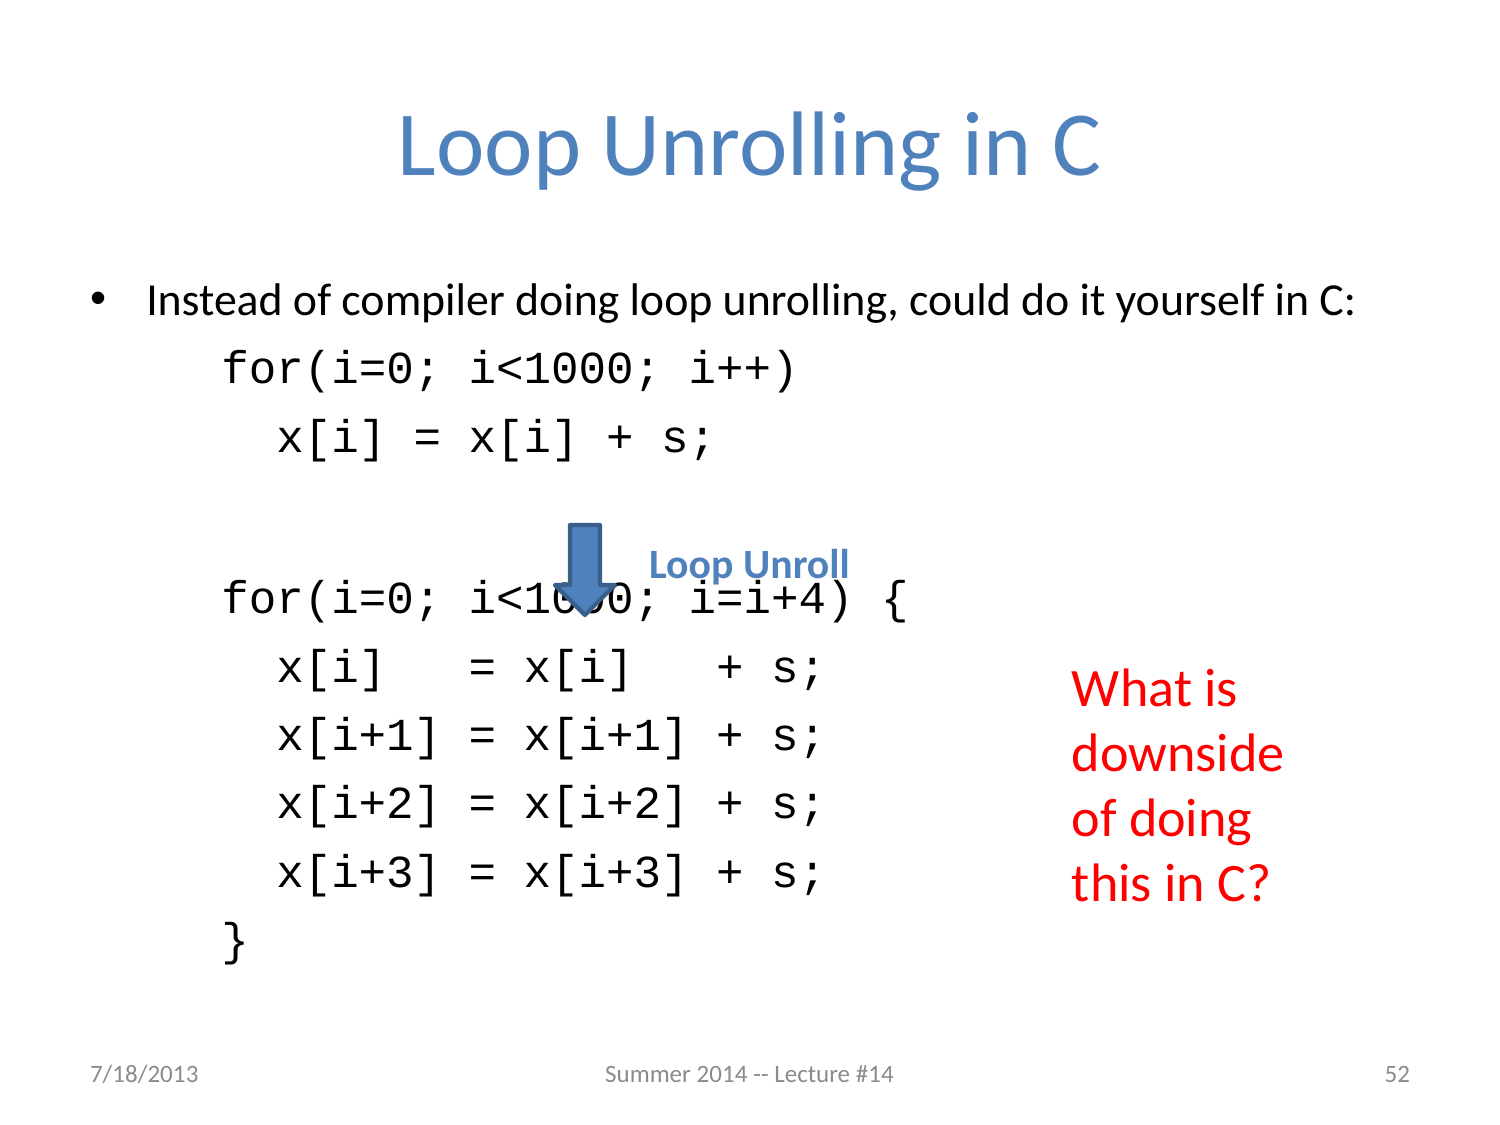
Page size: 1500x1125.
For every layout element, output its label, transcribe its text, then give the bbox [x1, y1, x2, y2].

text_box What is downside of doing this in C? [1057, 644, 1301, 920]
slide_number <number> [1074, 1042, 1425, 1103]
footer Summer 2014 -- Lecture #14 [512, 1042, 988, 1103]
text_box [554, 525, 615, 616]
title Loop Unrolling in C [75, 45, 1425, 233]
slide_number 7/18/2013 [75, 1042, 425, 1103]
text_box Loop Unroll [634, 529, 866, 595]
list Instead of compiler doing loop unrolling, could do it yourself in C: for(i=0; i<1000; i++) x[i] = x[i] + s; for(i=0; i<1000; i=i+4) { x[i] = x[i] + s; x[i+1] = x[i+1] + s; x[i+2] = x[i+2] + s; x[i+3] = x[i+3] + s; } [75, 262, 1425, 1073]
